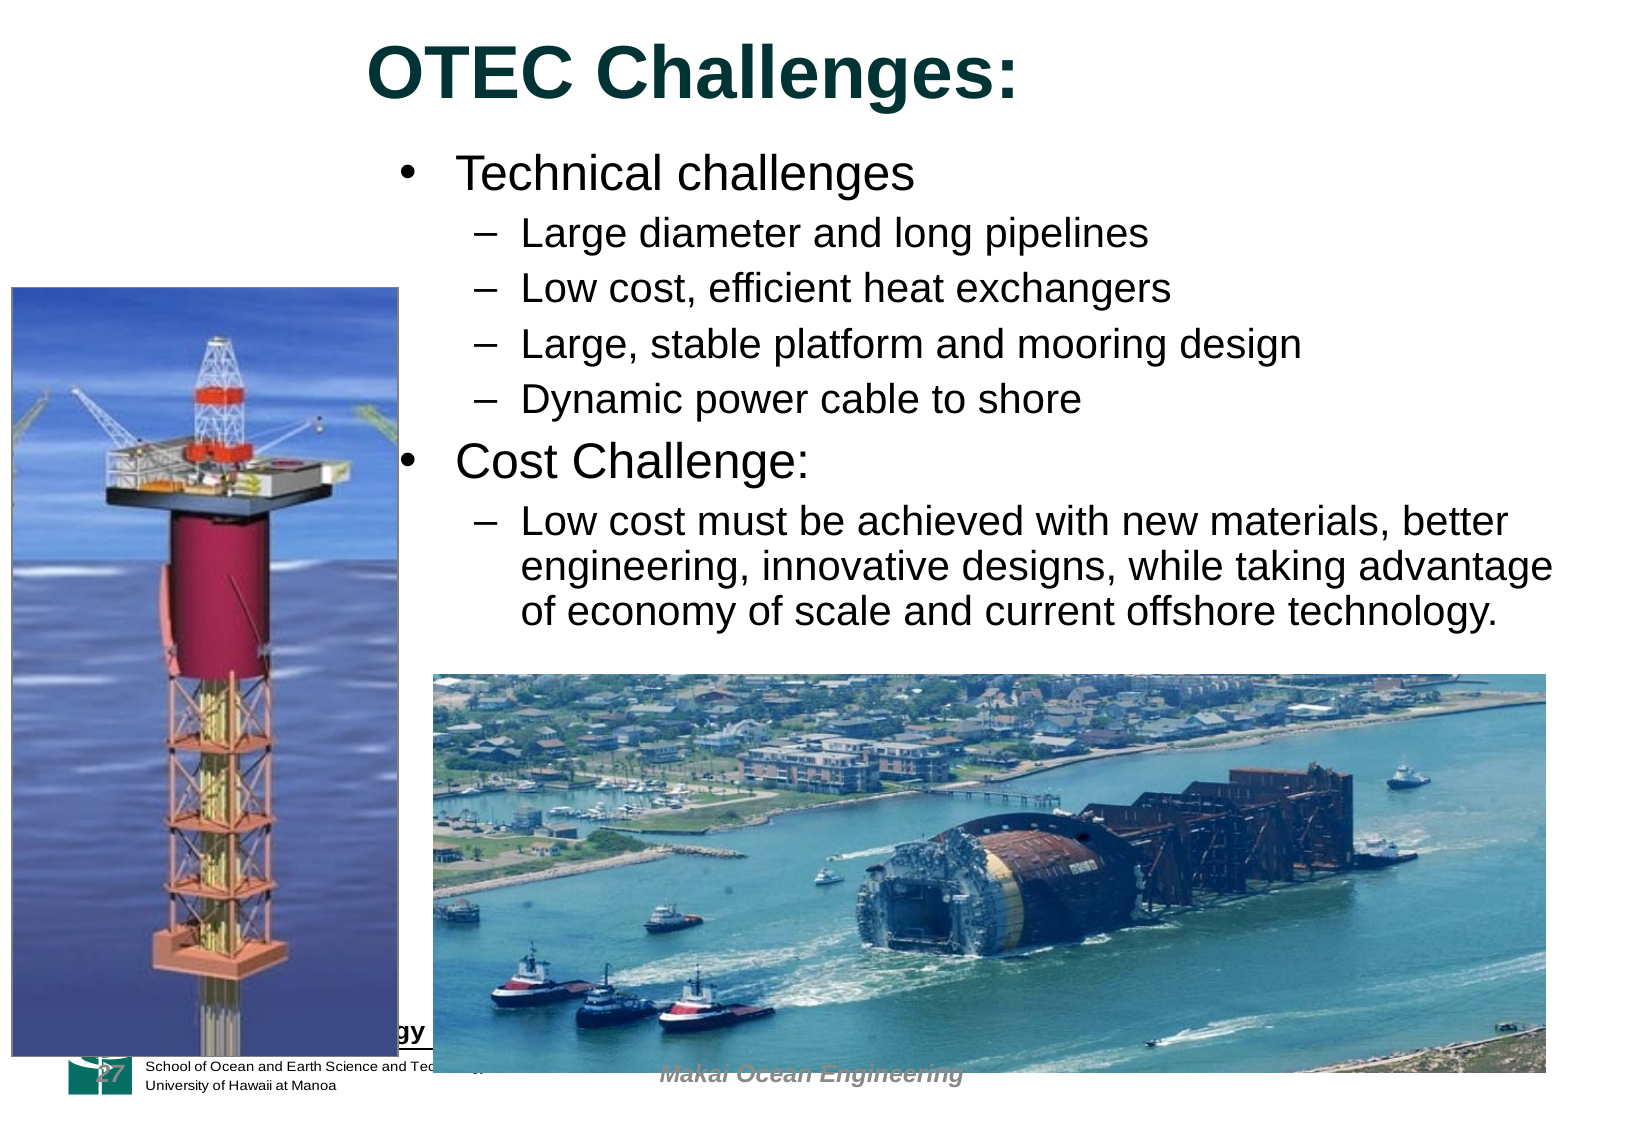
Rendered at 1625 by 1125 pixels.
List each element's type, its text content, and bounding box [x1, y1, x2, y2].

picture [433, 674, 1546, 1073]
text_box <編號> [81, 1042, 461, 1103]
list Technical challenges Large diameter and long pipelines Low cost, efficient heat exchangers Large, stable platform and mooring design Dynamic power cable to shore Cost Challenge: Low cost must be achieved with new materials, better engineering, innovative designs, while taking advantage of economy of scale and current offshore technology. [384, 139, 1608, 648]
title OTEC Challenges: [200, 15, 1187, 122]
text_box Makai Ocean Engineering [554, 1042, 1070, 1103]
picture [12, 288, 398, 1056]
